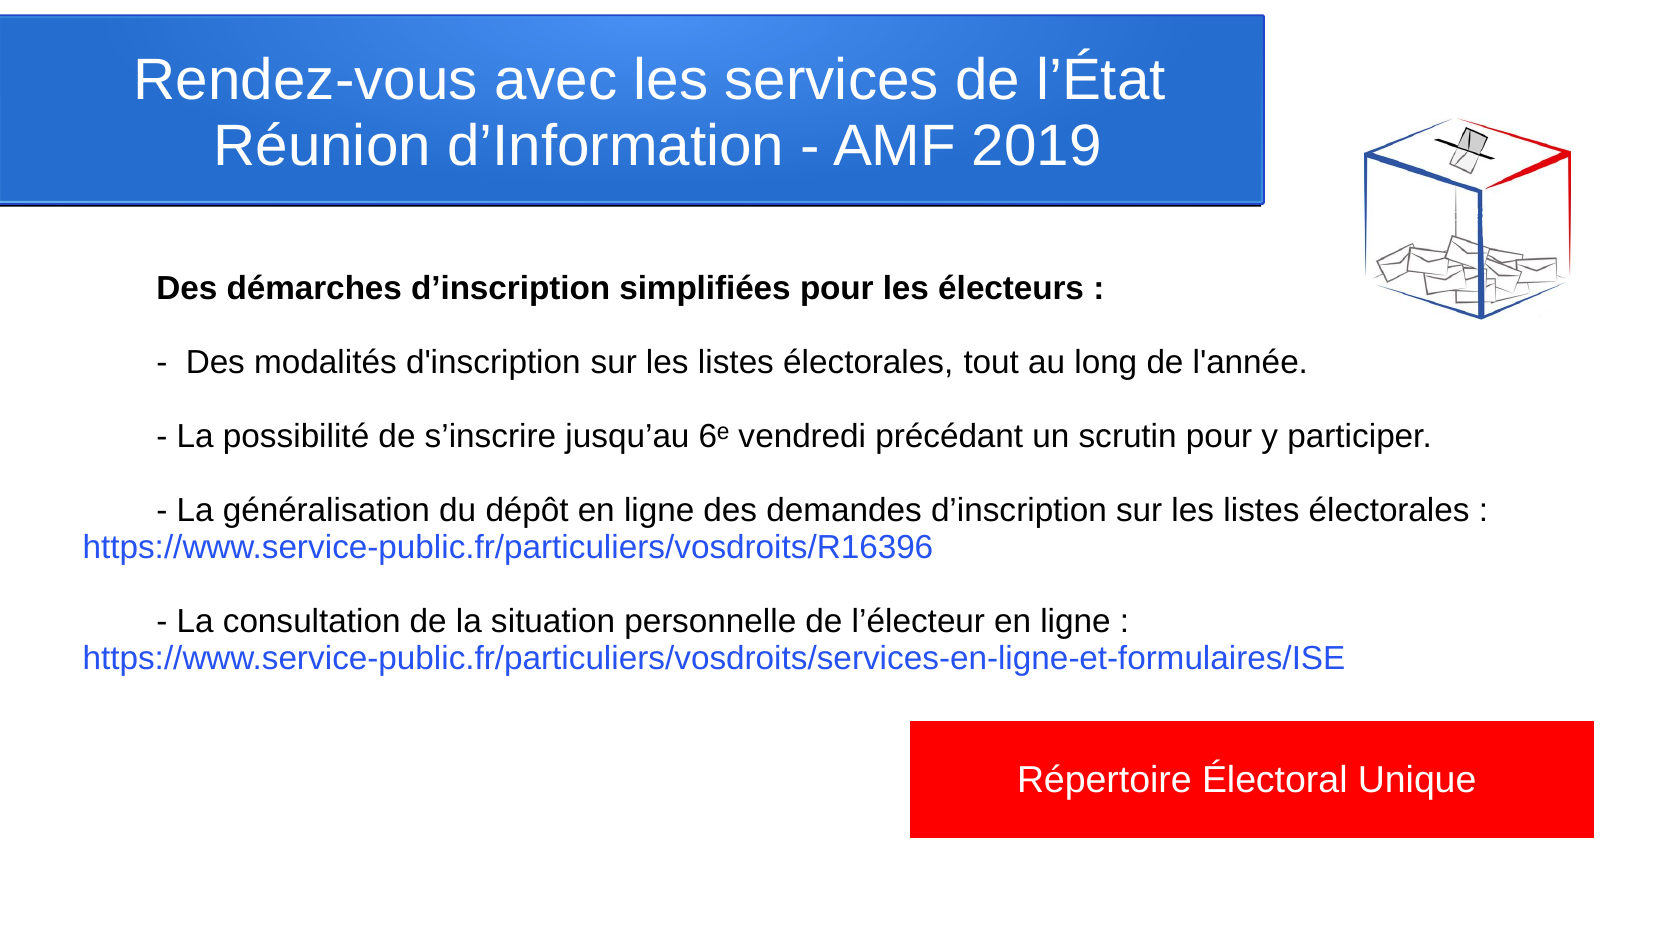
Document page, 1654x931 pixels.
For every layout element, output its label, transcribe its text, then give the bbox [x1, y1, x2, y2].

subtitle Des démarches d’inscription simplifiées pour les électeurs : - Des modalités d'inscription sur les listes électorales, tout au long de l'année. - La possibilité de s’inscrire jusqu’au 6ᵉ vendredi précédant un scrutin pour y participer. - La généralisation du dépôt en ligne des demandes d’inscription sur les listes électorales : https://www.service-public.fr/particuliers/vosdroits/R16396 - La consultation de la situation personnelle de l’électeur en ligne : https://www.service-public.fr/particuliers/vosdroits/services-en-ligne-et-formulaires/ISE [82, 224, 1571, 764]
picture [1364, 118, 1571, 329]
title Rendez-vous avec les services de l’État Réunion d’Information - AMF 2019 [82, 35, 1235, 189]
text_box Répertoire Électoral Unique [909, 720, 1595, 839]
